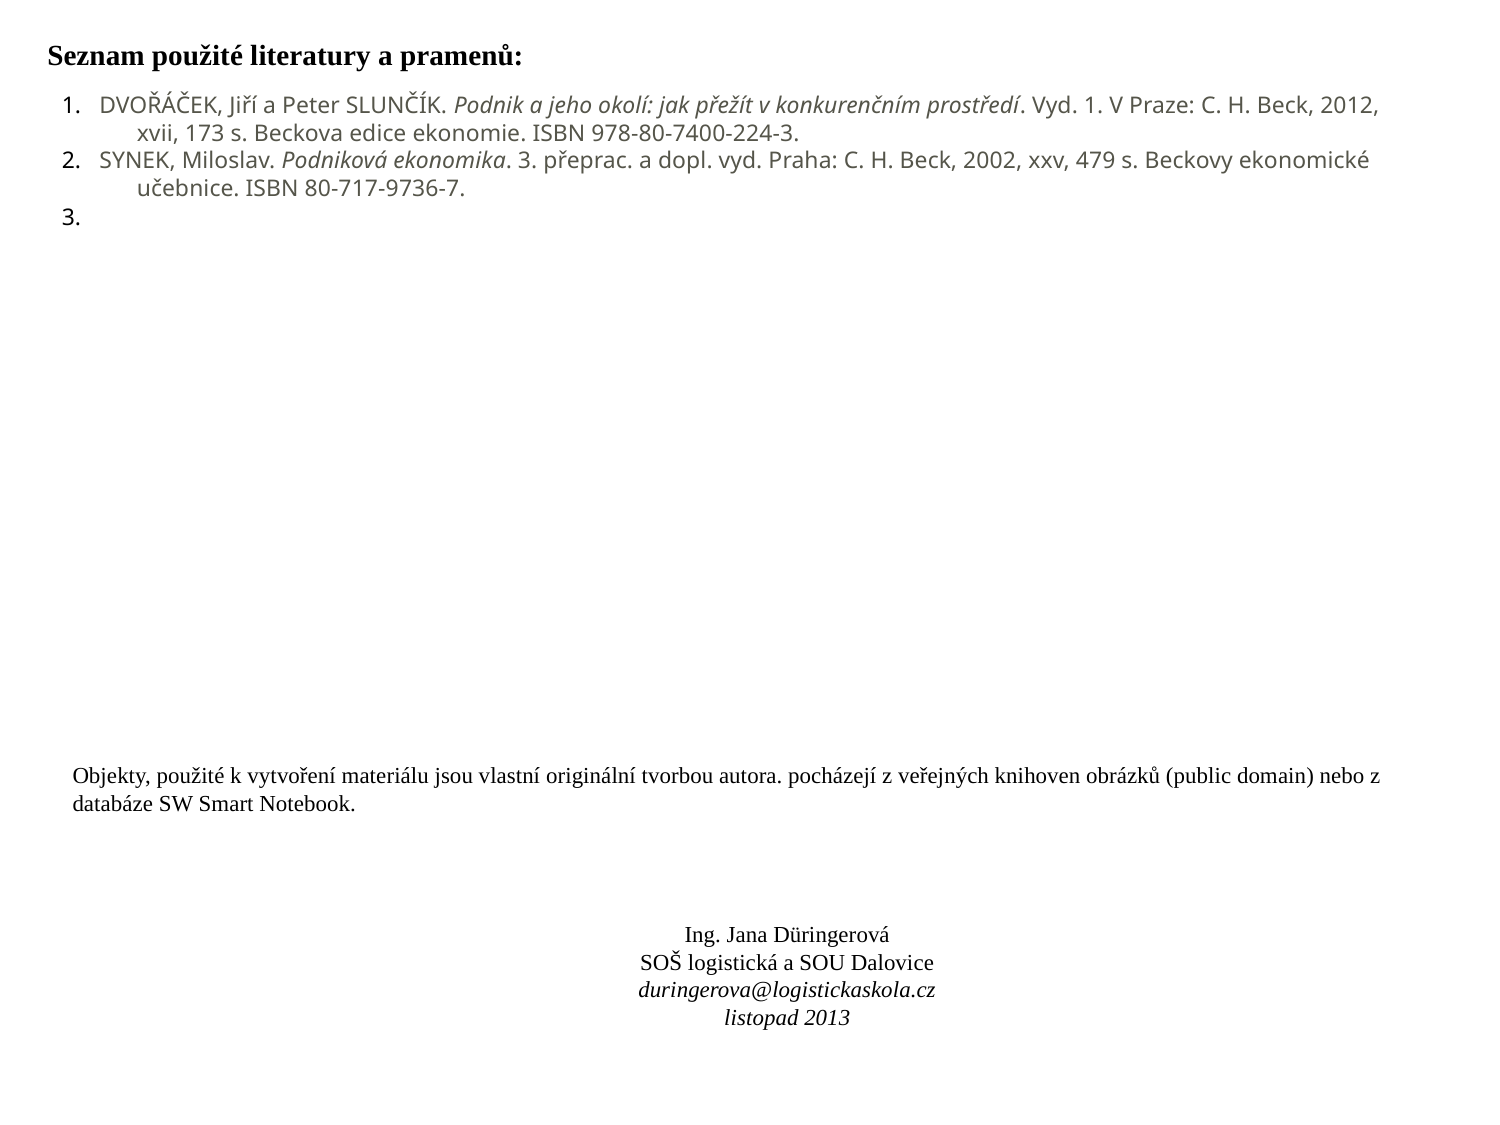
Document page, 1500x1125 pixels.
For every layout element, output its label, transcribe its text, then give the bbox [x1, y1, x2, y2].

text_box DVOŘÁČEK, Jiří a Peter SLUNČÍK. Podnik a jeho okolí: jak přežít v konkurenčním prostředí. Vyd. 1. V Praze: C. H. Beck, 2012, xvii, 173 s. Beckova edice ekonomie. ISBN 978-80-7400-224-3. SYNEK, Miloslav. Podniková ekonomika. 3. přeprac. a dopl. vyd. Praha: C. H. Beck, 2002, xxv, 479 s. Beckovy ekonomické učebnice. ISBN 80-717-9736-7. [48, 84, 1442, 237]
text_box Ing. Jana Düringerová SOŠ logistická a SOU Dalovice duringerova@logistickaskola.cz listopad 2013 [494, 913, 1080, 1039]
text_box Objekty, použité k vytvoření materiálu jsou vlastní originální tvorbou autora. pocházejí z veřejných knihoven obrázků (public domain) nebo z databáze SW Smart Notebook. [58, 753, 1442, 823]
text_box Seznam použité literatury a pramenů: [33, 29, 762, 79]
